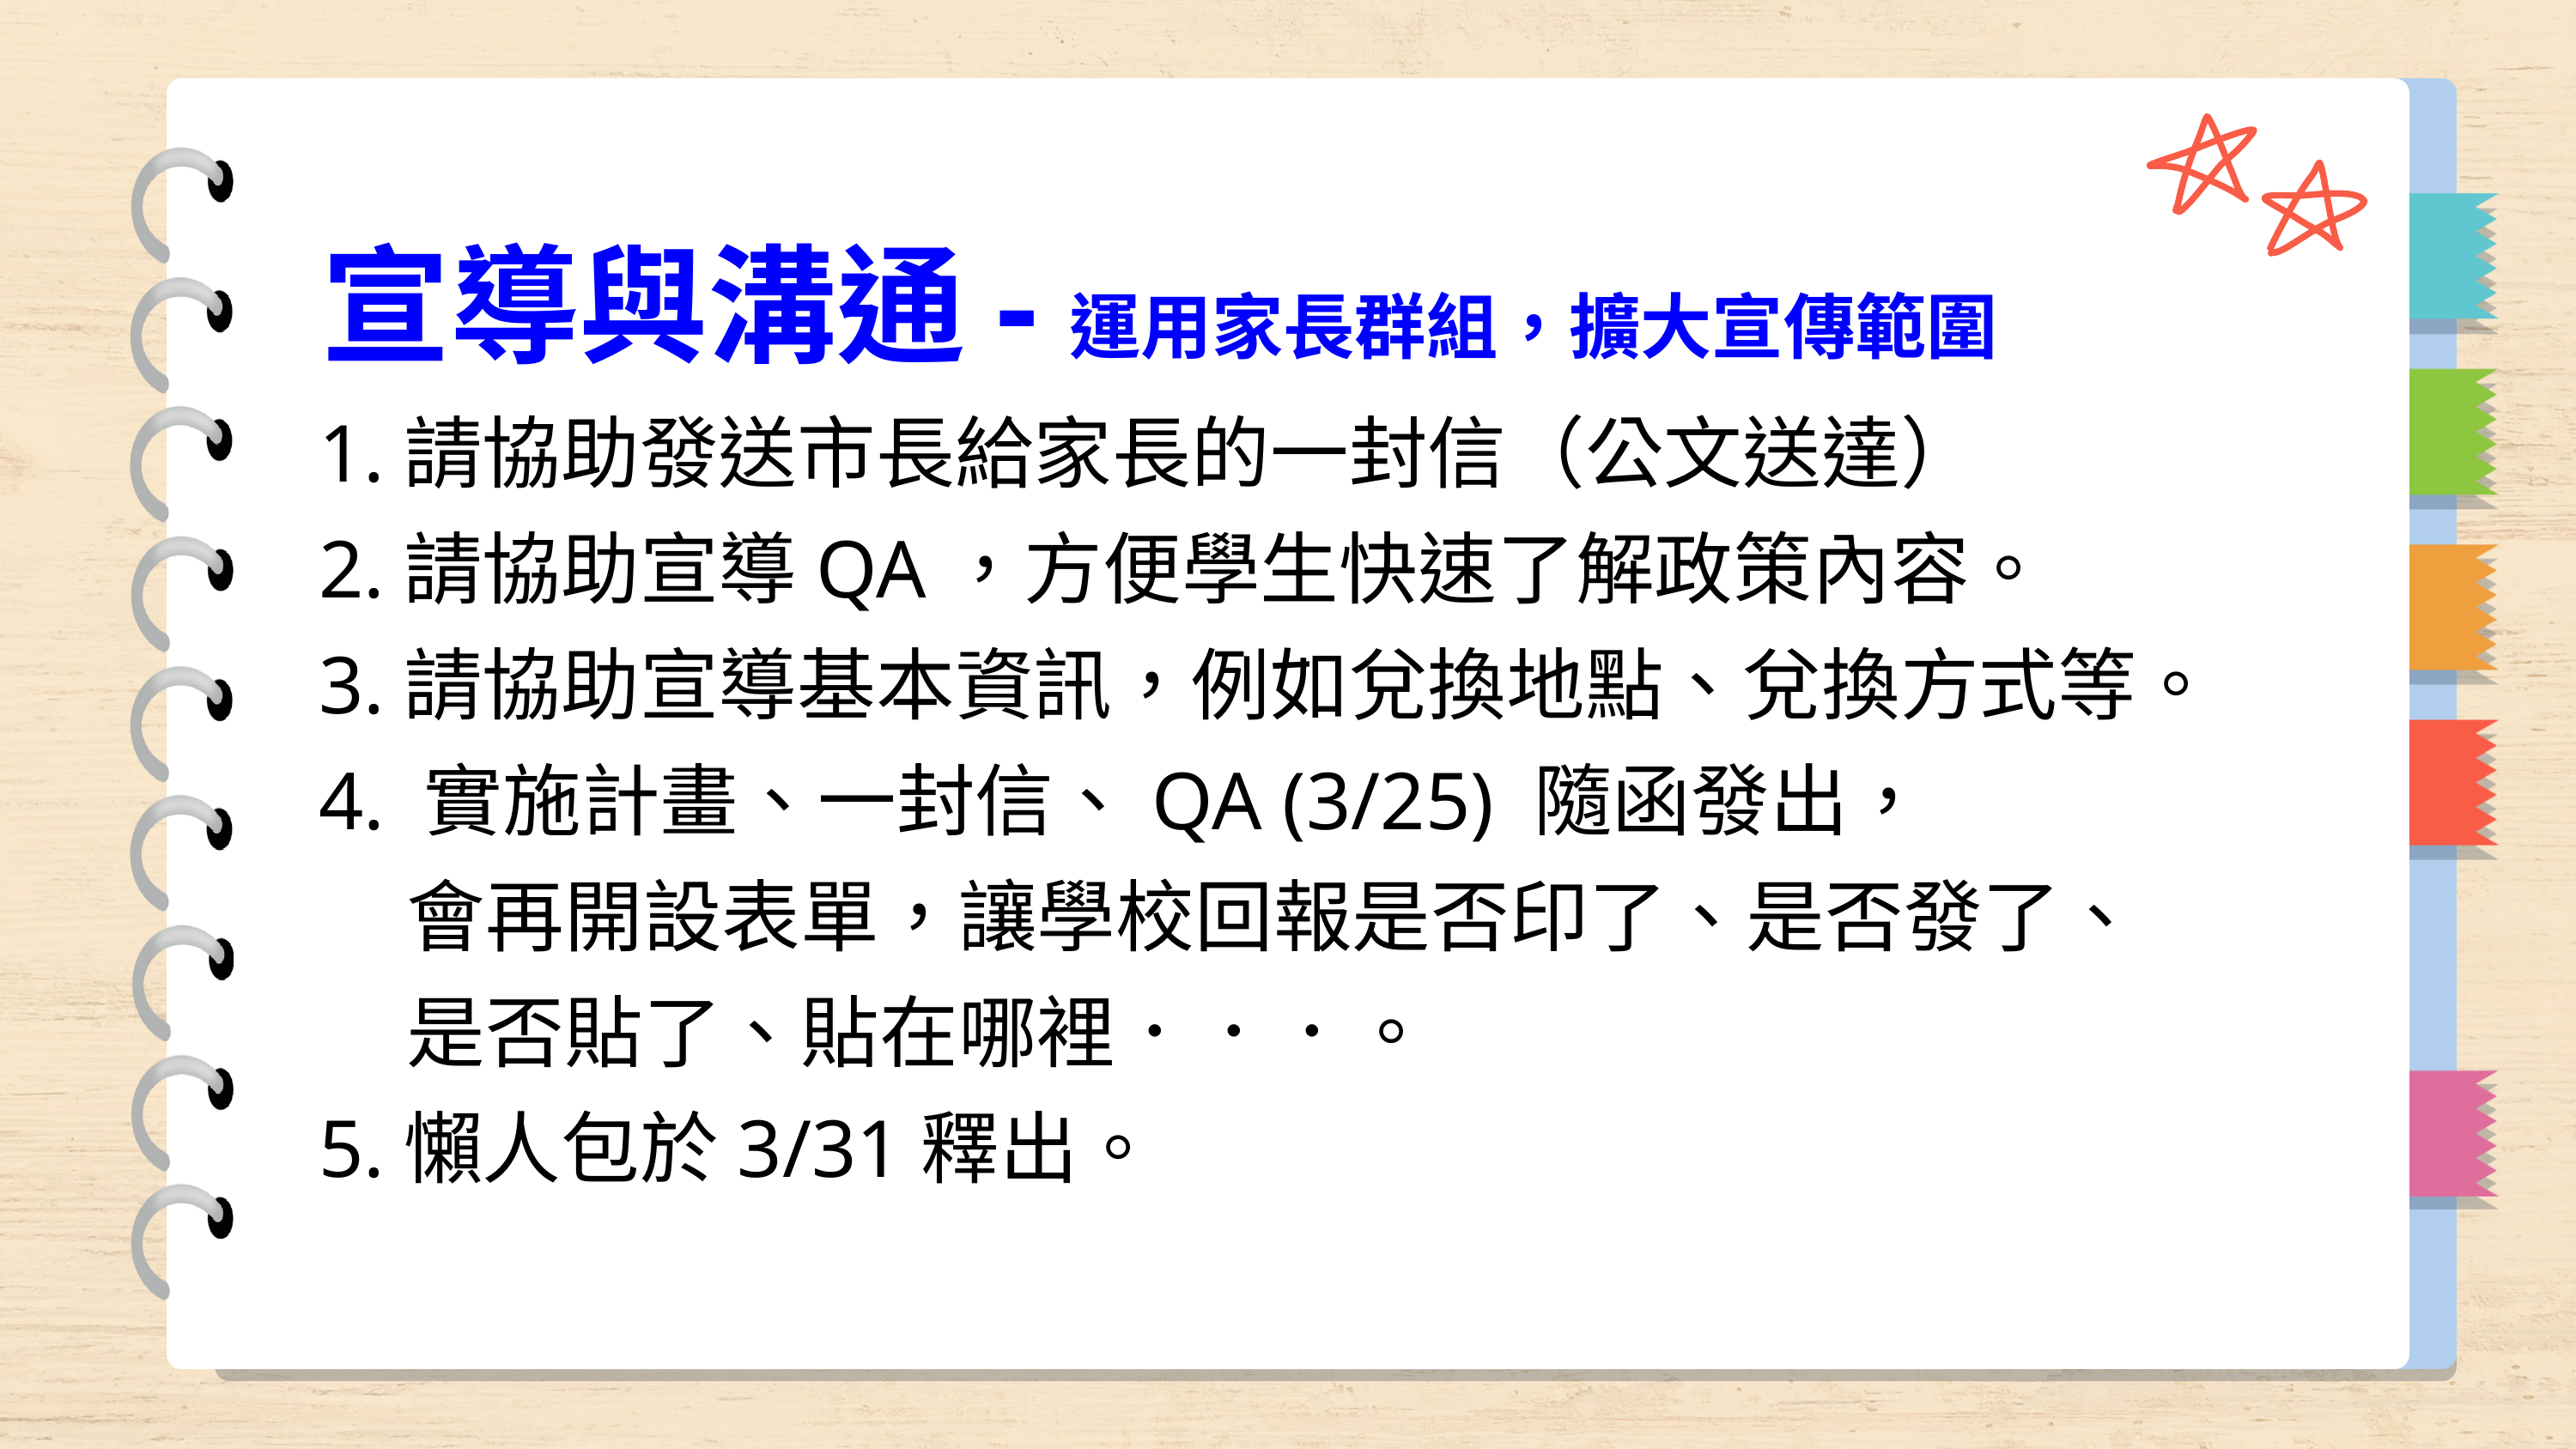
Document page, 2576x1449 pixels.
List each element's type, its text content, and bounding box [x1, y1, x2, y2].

text_box [2146, 112, 2368, 258]
text_box 宣導與溝通-運用家長群組，擴大宣傳範圍 [321, 224, 2281, 381]
text_box [130, 148, 234, 1301]
text_box 1.請協助發送市長給家長的一封信（公文送達） 2.請協助宣導QA，方便學生快速了解政策內容。 3.請協助宣導基本資訊，例如兌換地點、兌換方式等。 4. 實施計畫、一封信、QA (3/25) 隨函發出， 會再開設表單，讓學校回報是否印了、是否發了、 是否貼了、貼在哪裡．．．。 5.懶人包於3/31釋出。 [306, 397, 2351, 1273]
